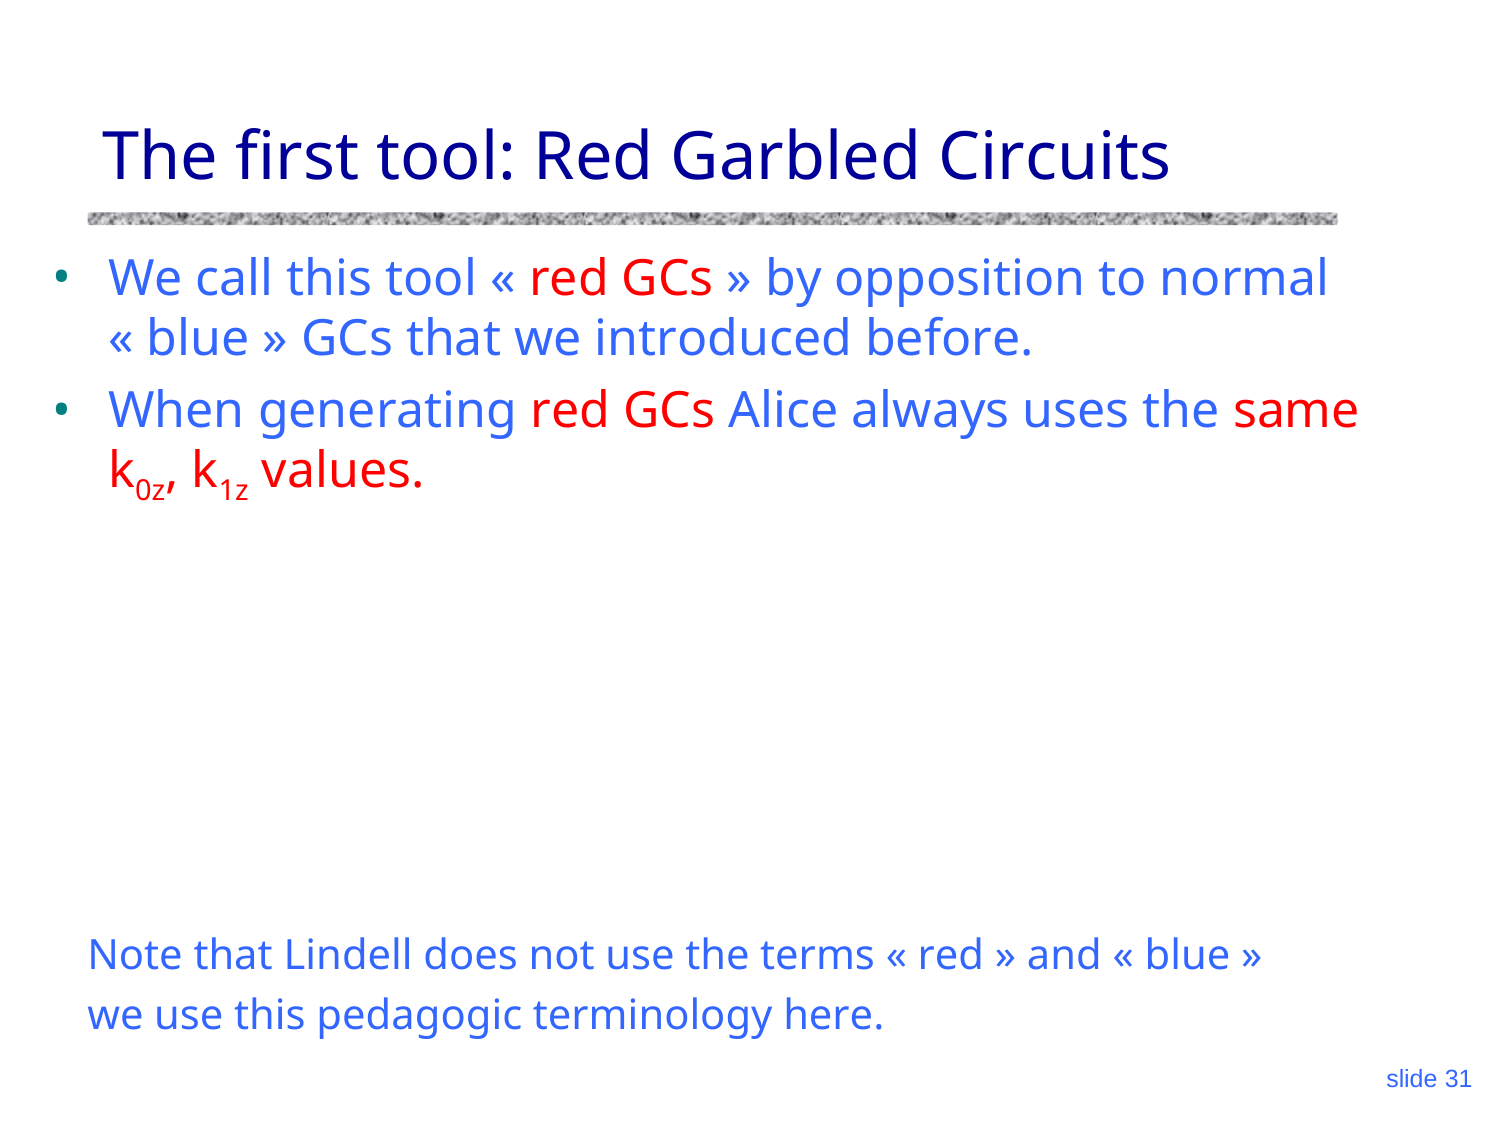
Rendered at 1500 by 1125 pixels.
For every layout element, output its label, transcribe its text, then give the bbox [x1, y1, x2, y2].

text_box We call this tool « red GCs » by opposition to normal « blue » GCs that we introduced before. When generating red GCs Alice always uses the same k0z, k1z values. [37, 237, 1448, 667]
text_box Note that Lindell does not use the terms « red » and « blue » we use this pedagogic terminology here. [72, 919, 1278, 1046]
title The first tool: Red Garbled Circuits [87, 49, 1363, 201]
text_box slide <number> [1174, 1025, 1488, 1101]
picture [87, 212, 1338, 226]
